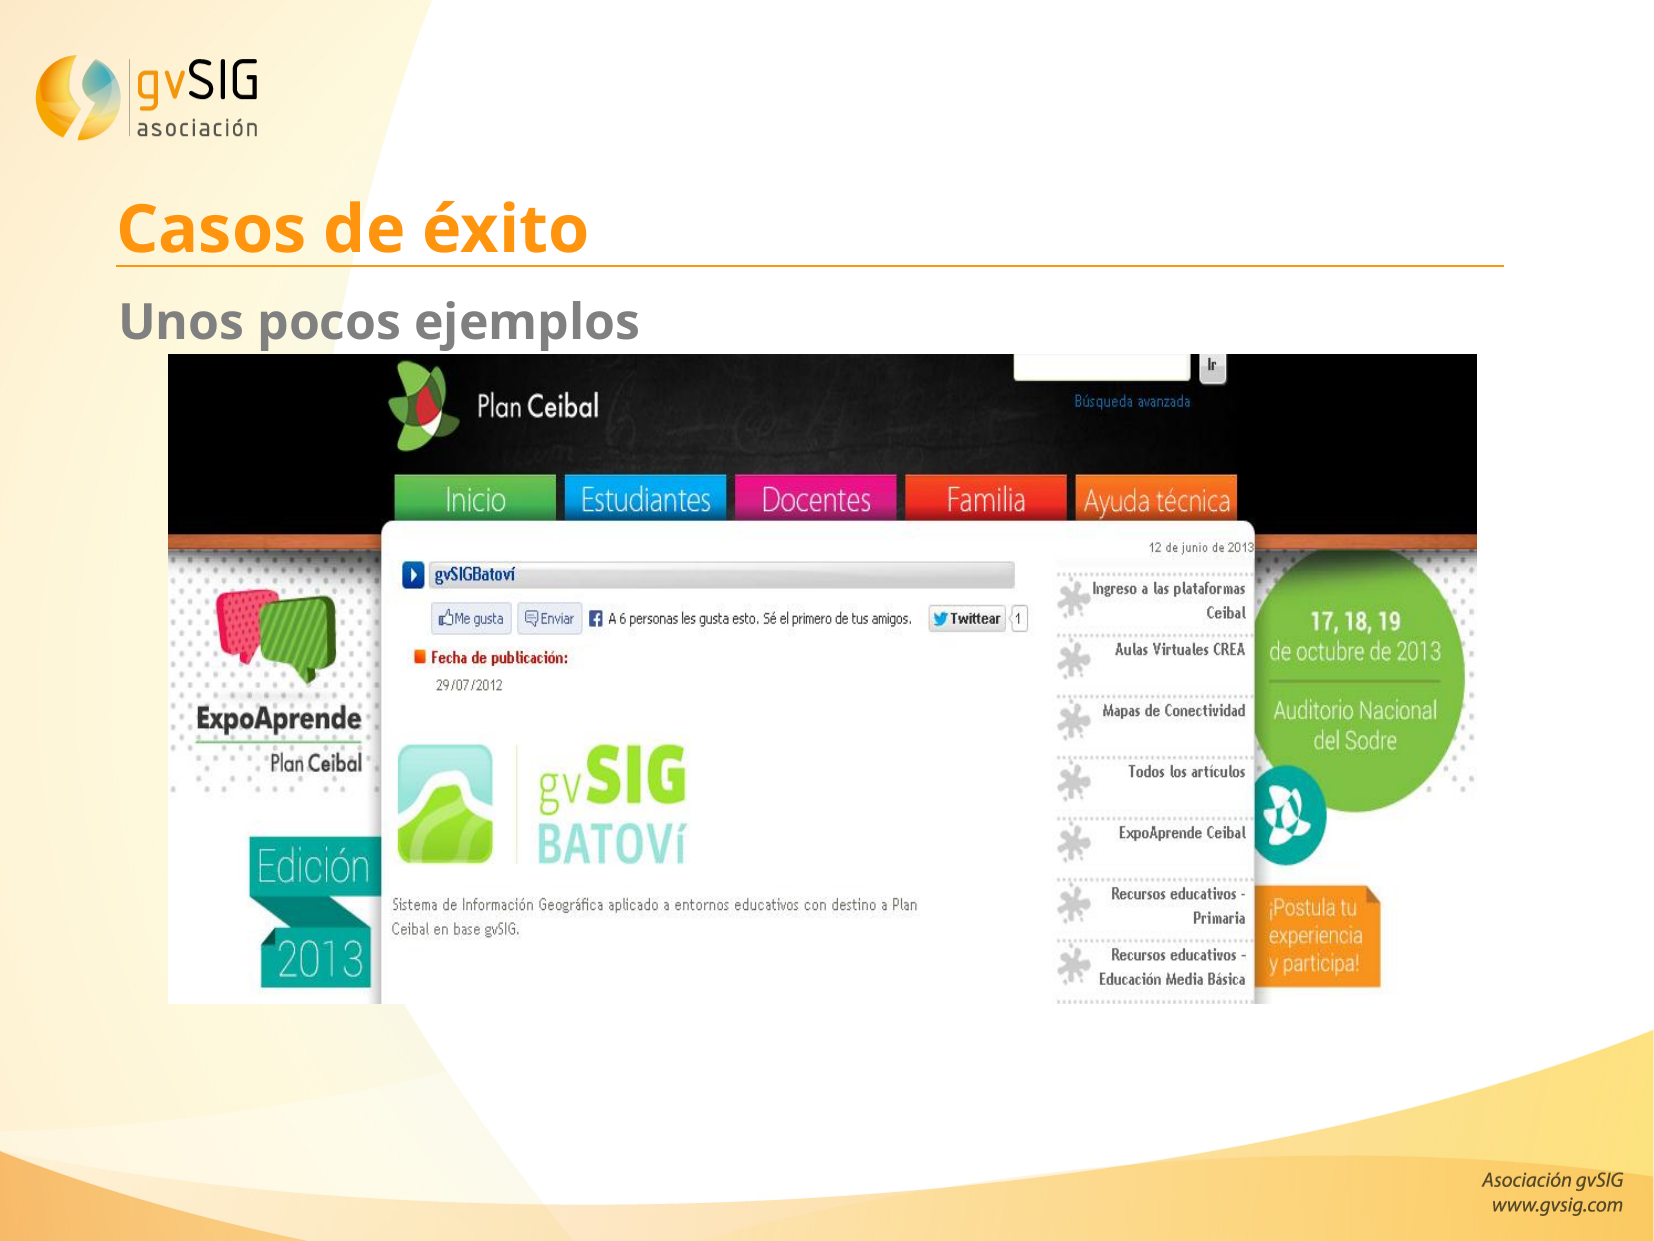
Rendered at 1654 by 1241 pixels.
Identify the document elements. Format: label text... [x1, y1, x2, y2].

text_box [147, 324, 1536, 1034]
picture [0, 0, 1654, 1241]
title Casos de éxito [116, 177, 1605, 276]
title Unos pocos ejemplos [118, 276, 1093, 365]
